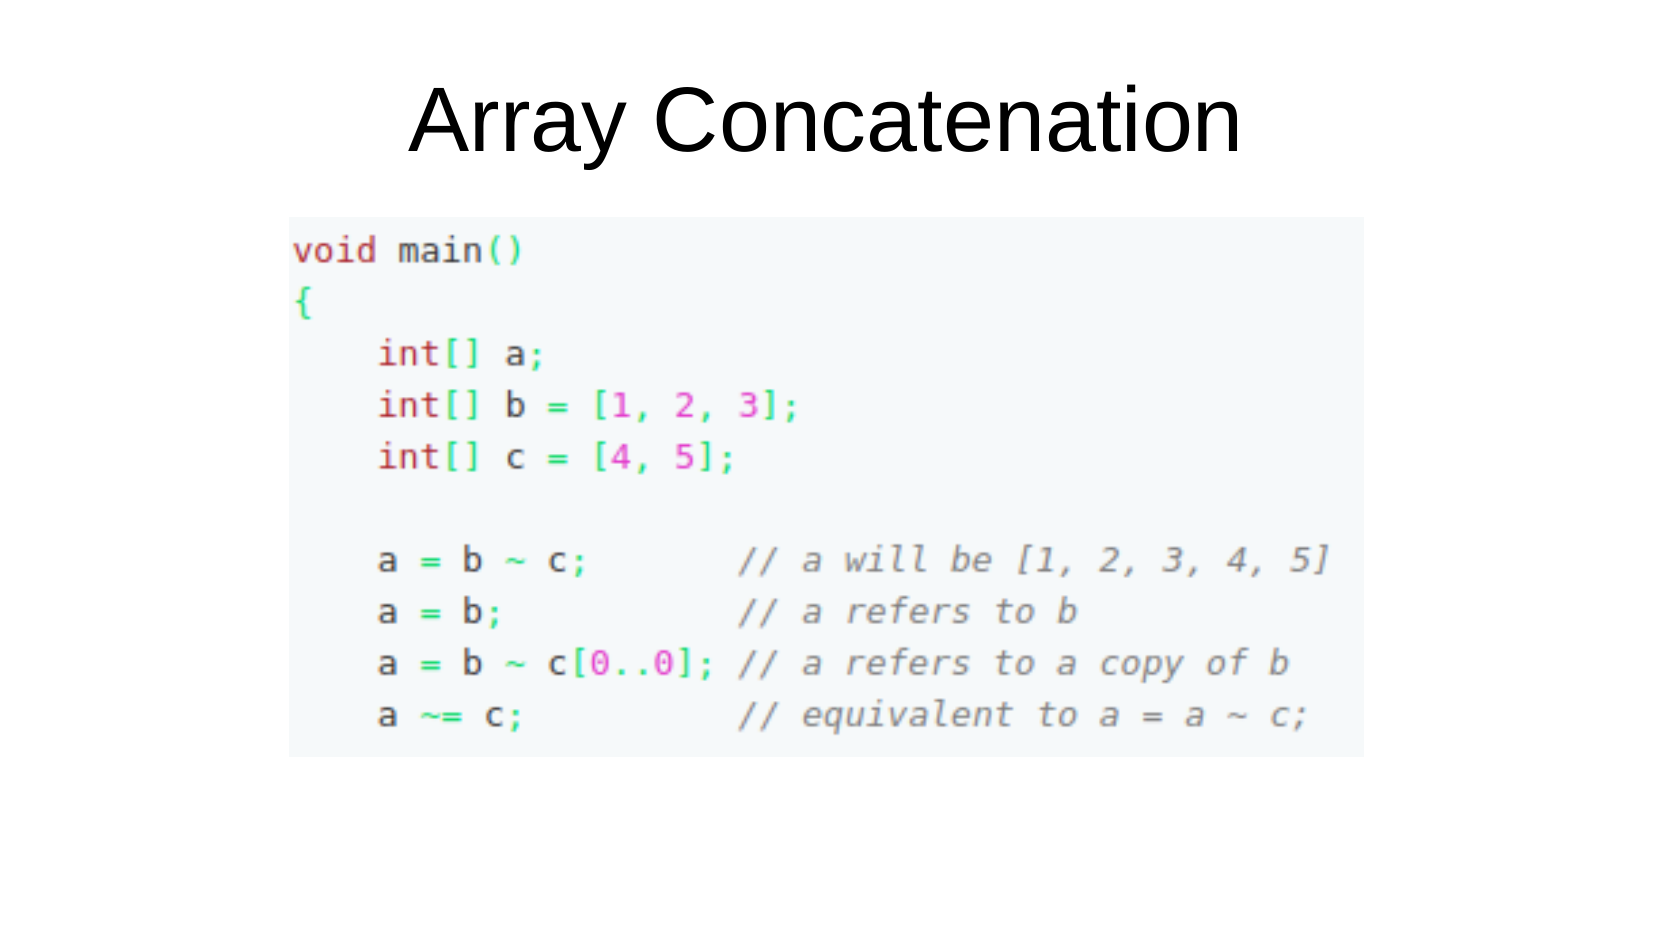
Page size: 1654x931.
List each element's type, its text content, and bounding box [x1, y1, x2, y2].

title Array Concatenation [82, 37, 1571, 193]
picture [289, 217, 1364, 757]
